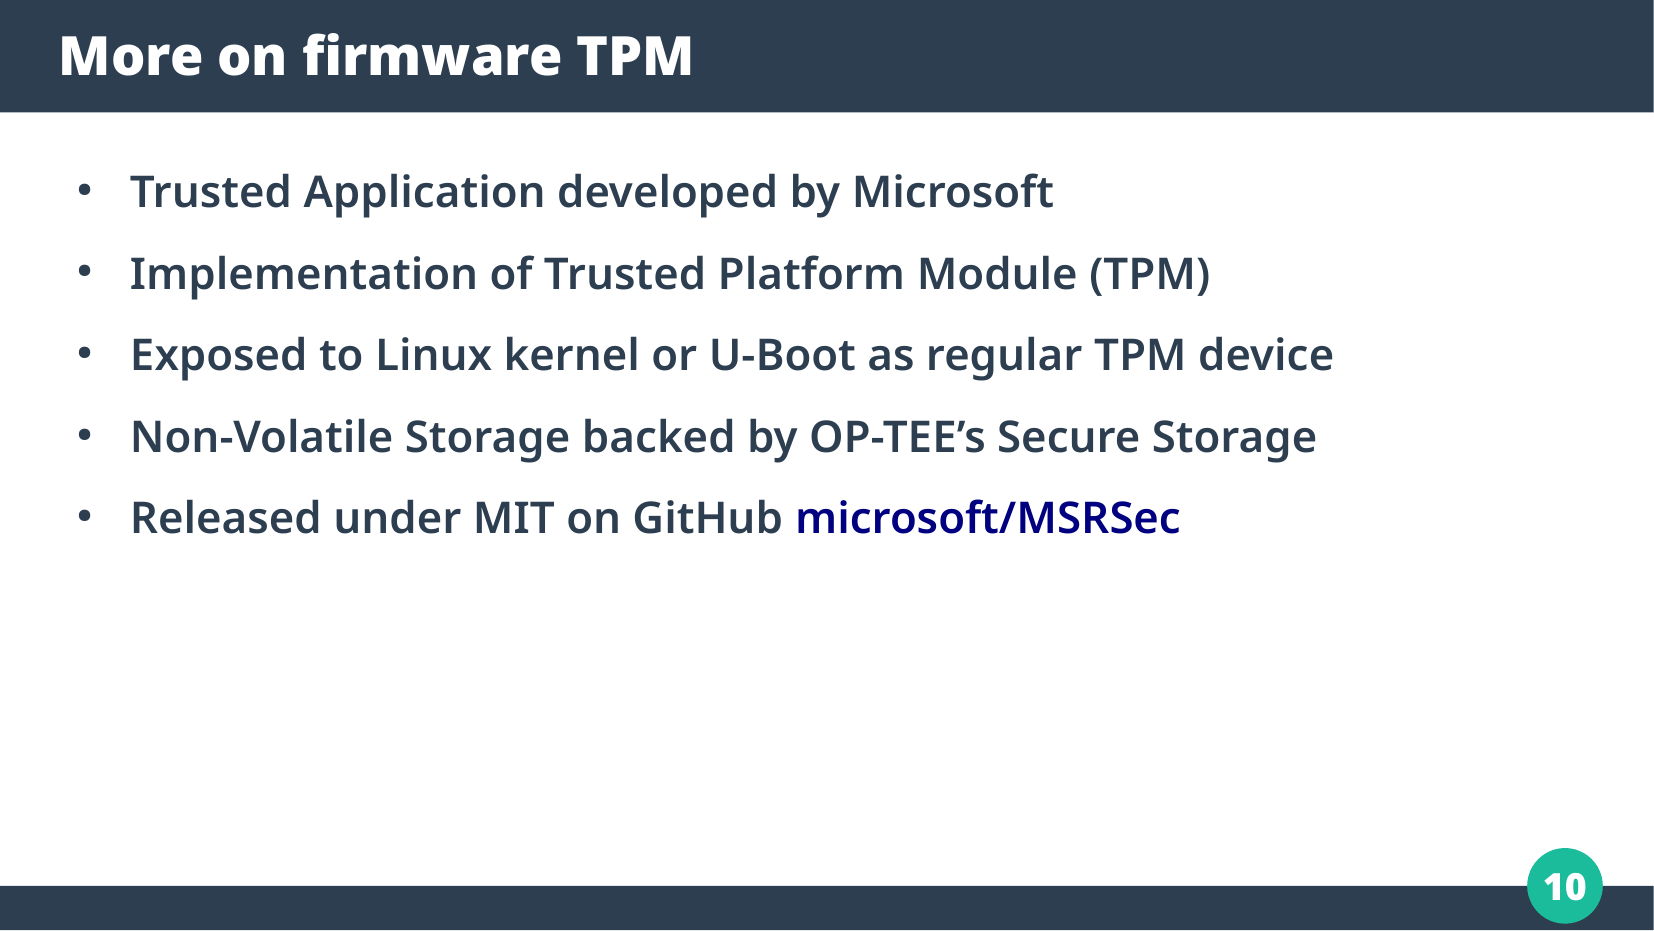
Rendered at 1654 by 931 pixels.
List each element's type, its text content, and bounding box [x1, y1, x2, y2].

title More on firmware TPM [59, 0, 1595, 114]
list Trusted Application developed by Microsoft Implementation of Trusted Platform Module (TPM) Exposed to Linux kernel or U-Boot as regular TPM device Non-Volatile Storage backed by OP-TEE’s Secure Storage Released under MIT on GitHub microsoft/MSRSec [59, 160, 1595, 826]
